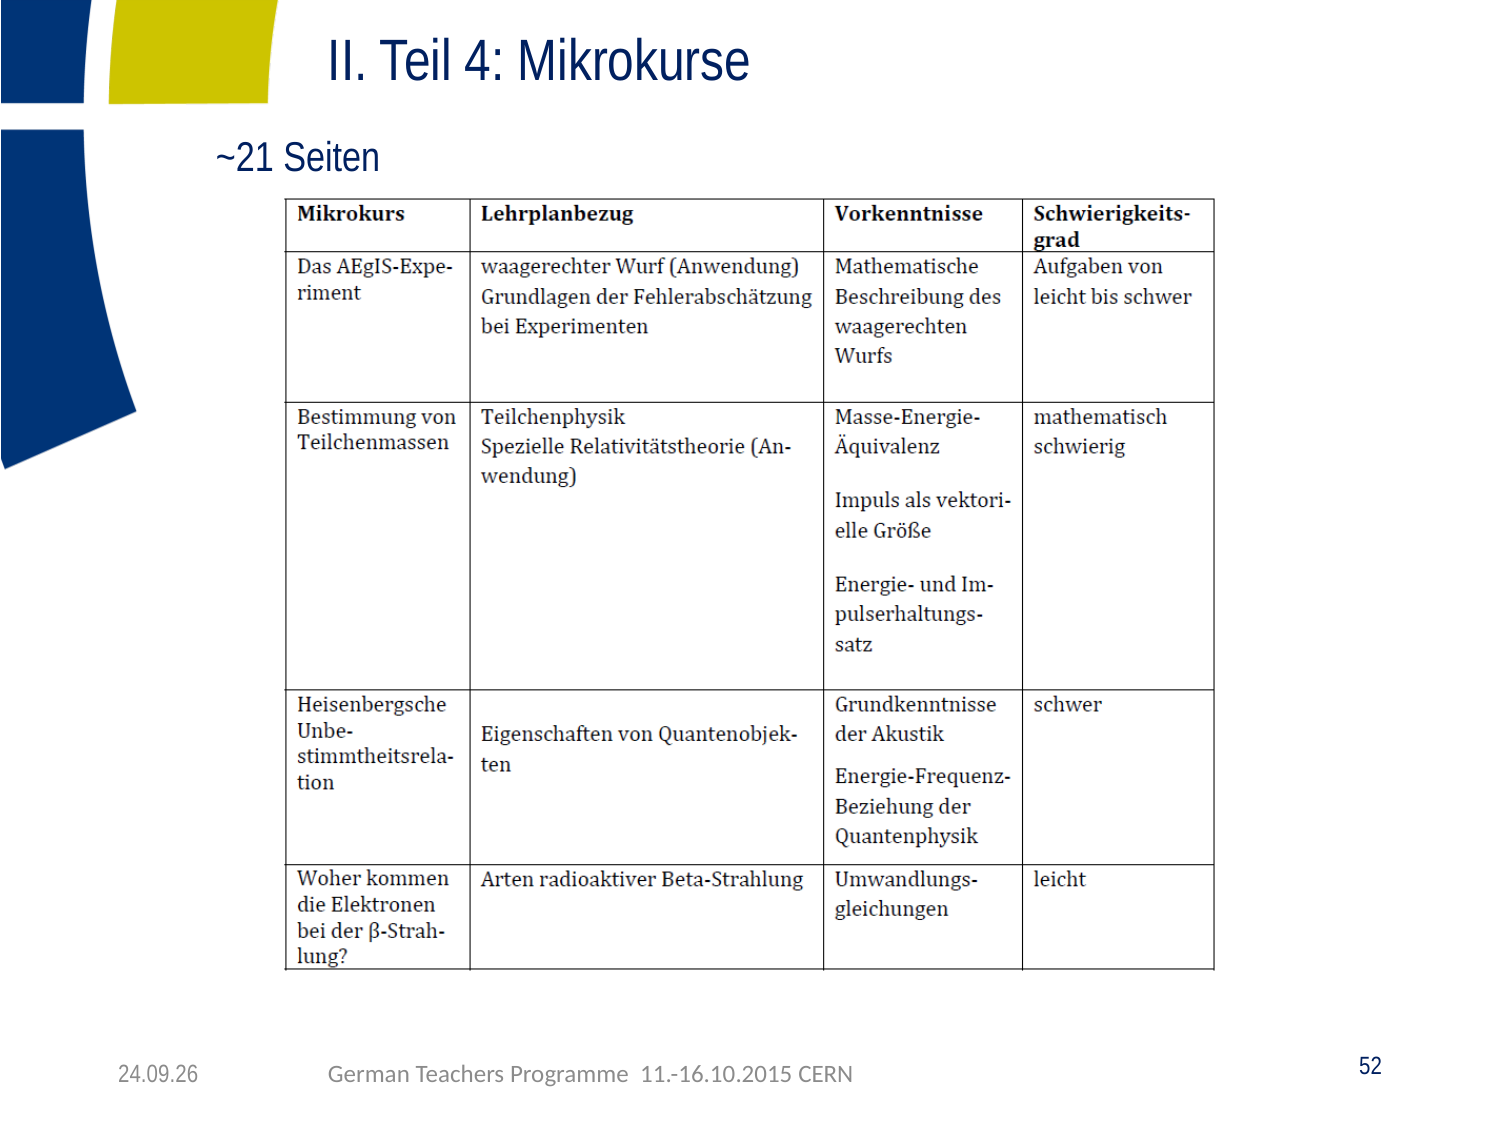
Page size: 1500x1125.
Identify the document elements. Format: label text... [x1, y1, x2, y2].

slide_number 14.10.15 [103, 1042, 290, 1103]
slide_number <Foliennummer> [1059, 1042, 1397, 1103]
picture [0, 0, 1500, 1125]
list ~21 Seiten [129, 125, 1367, 815]
title II. Teil 4: Mikrokurse [312, 0, 1400, 114]
footer German Teachers Programme 11.-16.10.2015 CERN [312, 1042, 987, 1103]
